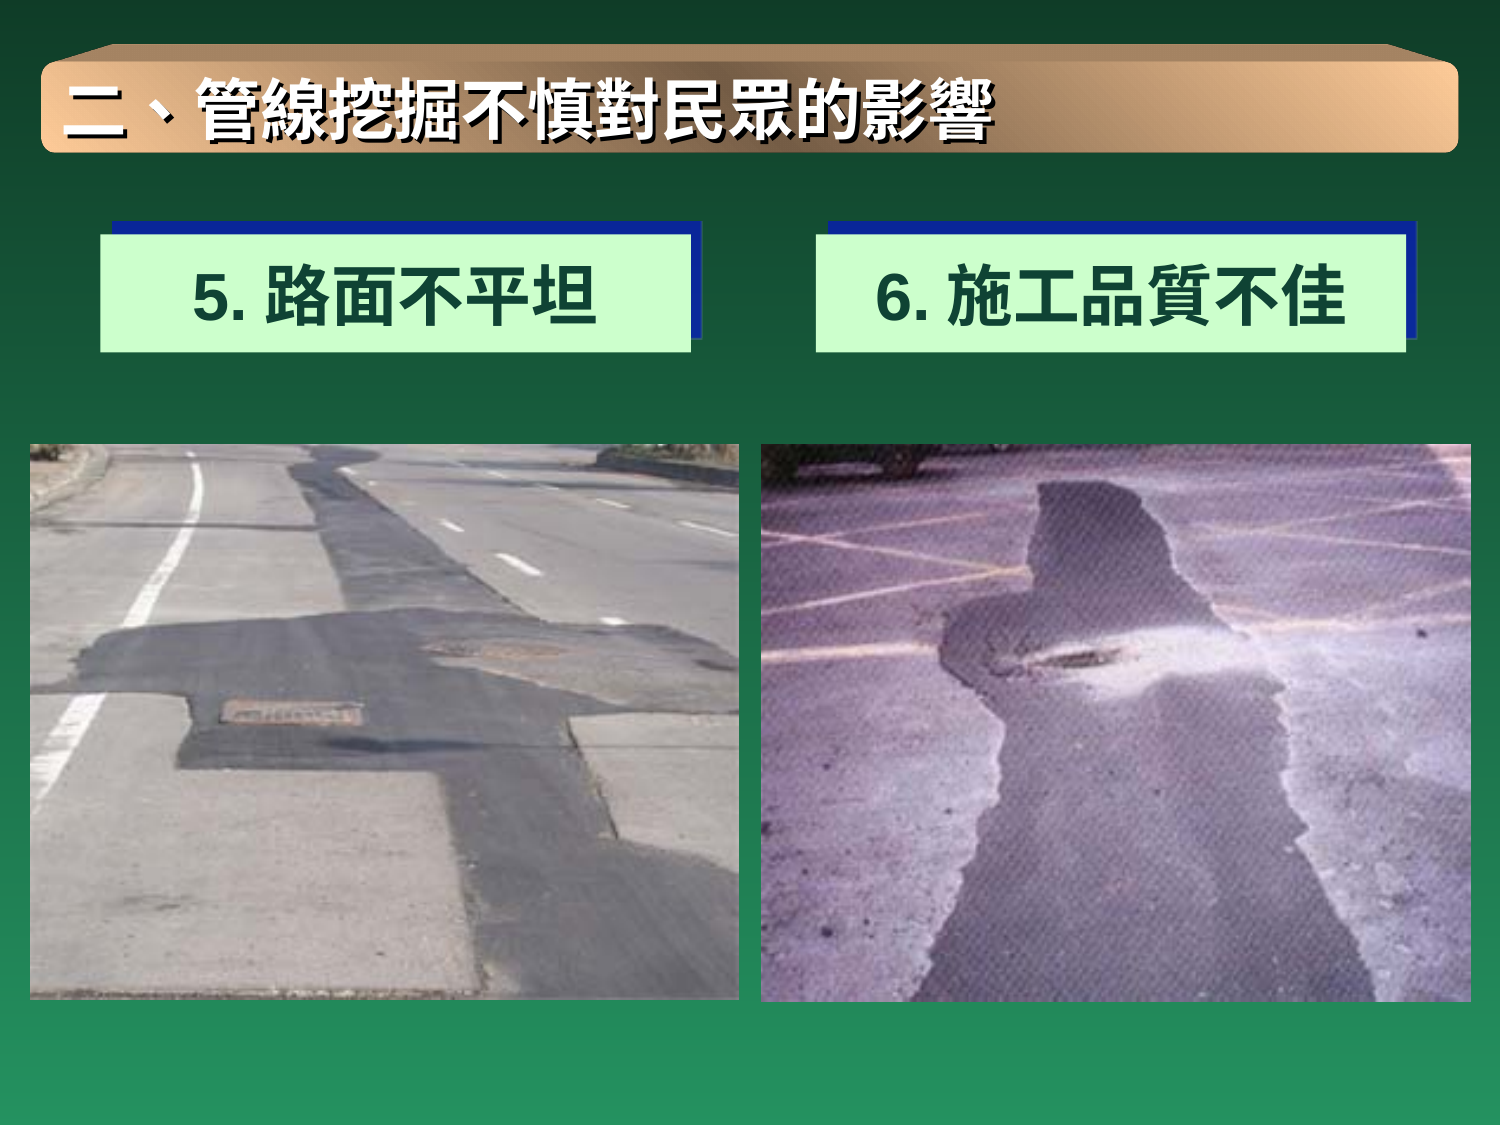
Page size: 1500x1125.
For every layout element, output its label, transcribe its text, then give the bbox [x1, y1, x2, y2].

text_box 6.施工品質不佳 [815, 234, 1407, 353]
text_box 5.路面不平坦 [100, 234, 691, 353]
picture [761, 444, 1471, 1002]
picture [30, 444, 739, 1000]
